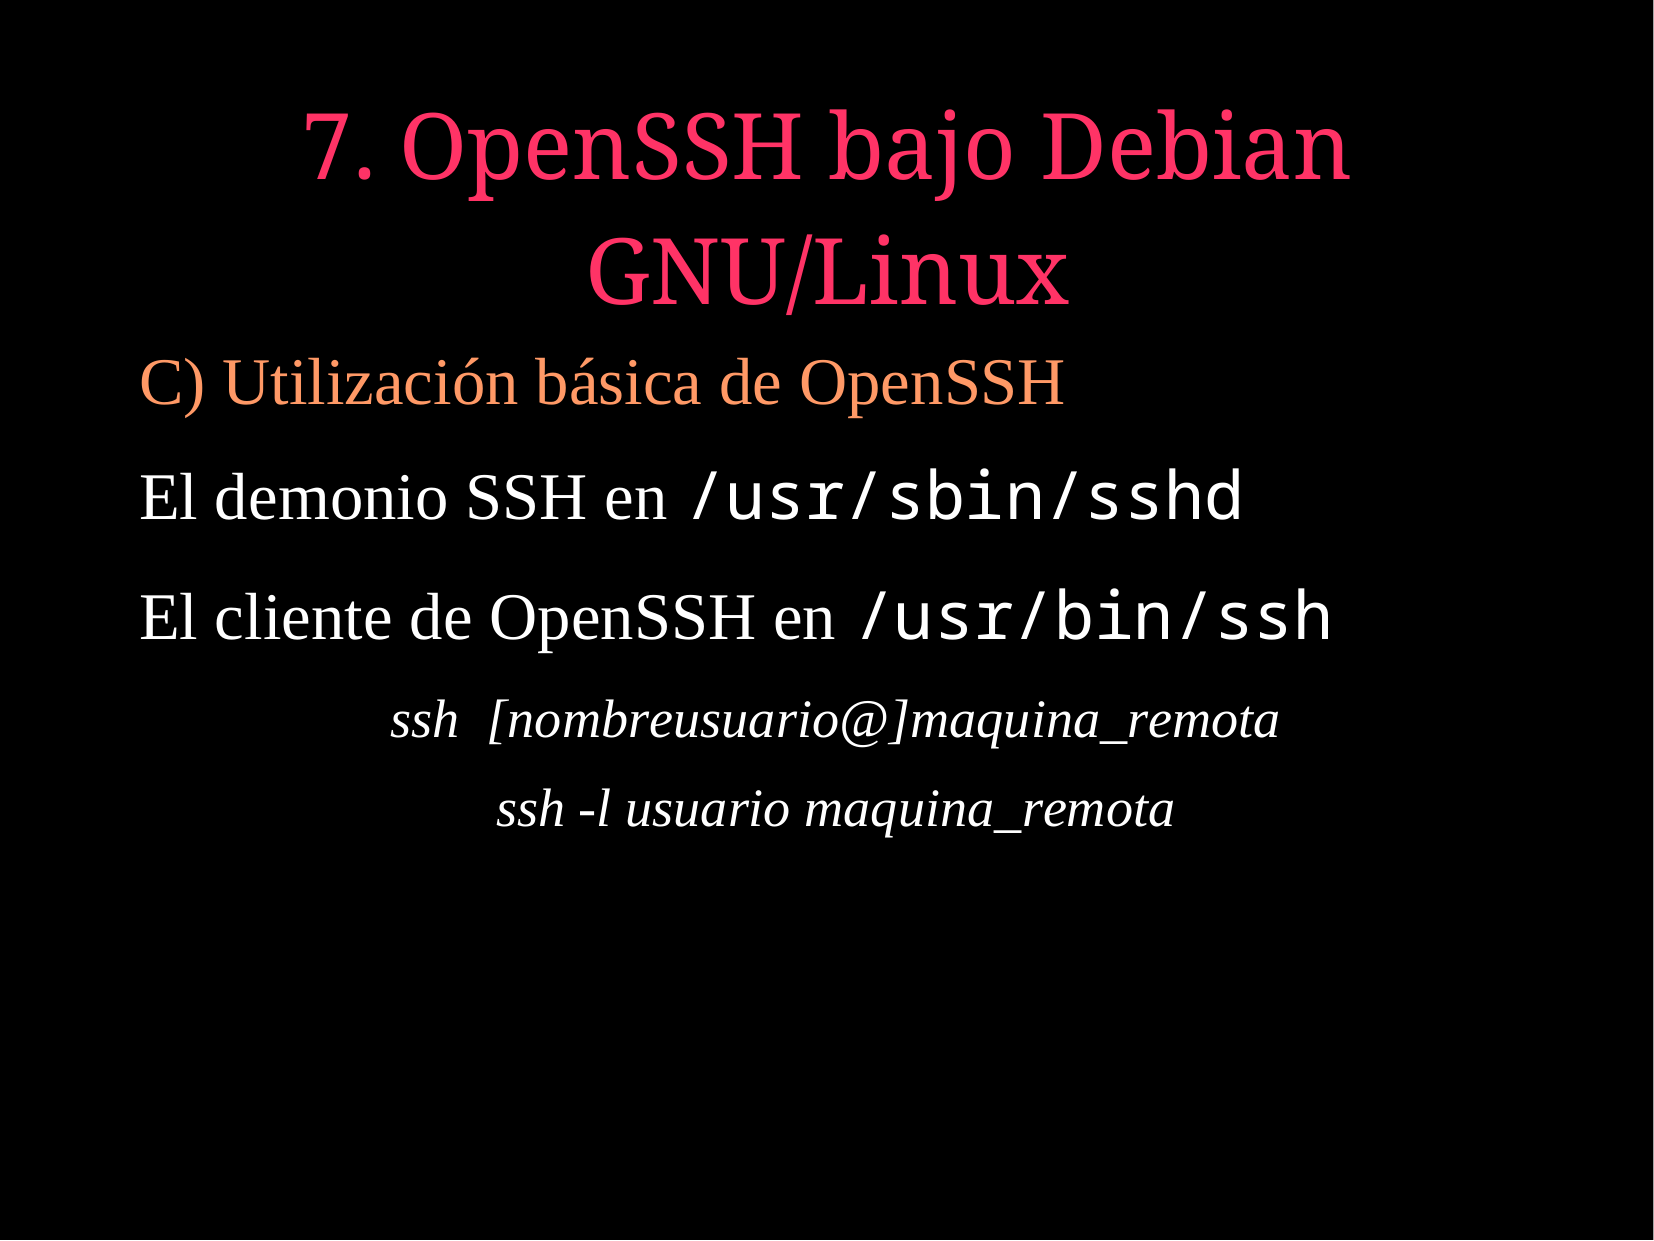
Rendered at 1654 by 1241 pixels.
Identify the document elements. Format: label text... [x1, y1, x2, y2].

title 7. OpenSSH bajo Debian GNU/Linux [121, 82, 1534, 331]
list C) Utilización básica de OpenSSH El demonio SSH en /usr/sbin/sshd El cliente de OpenSSH en /usr/bin/ssh ssh [nombreusuario@]maquina_remota ssh -l usuario maquina_remota [121, 344, 1534, 1127]
